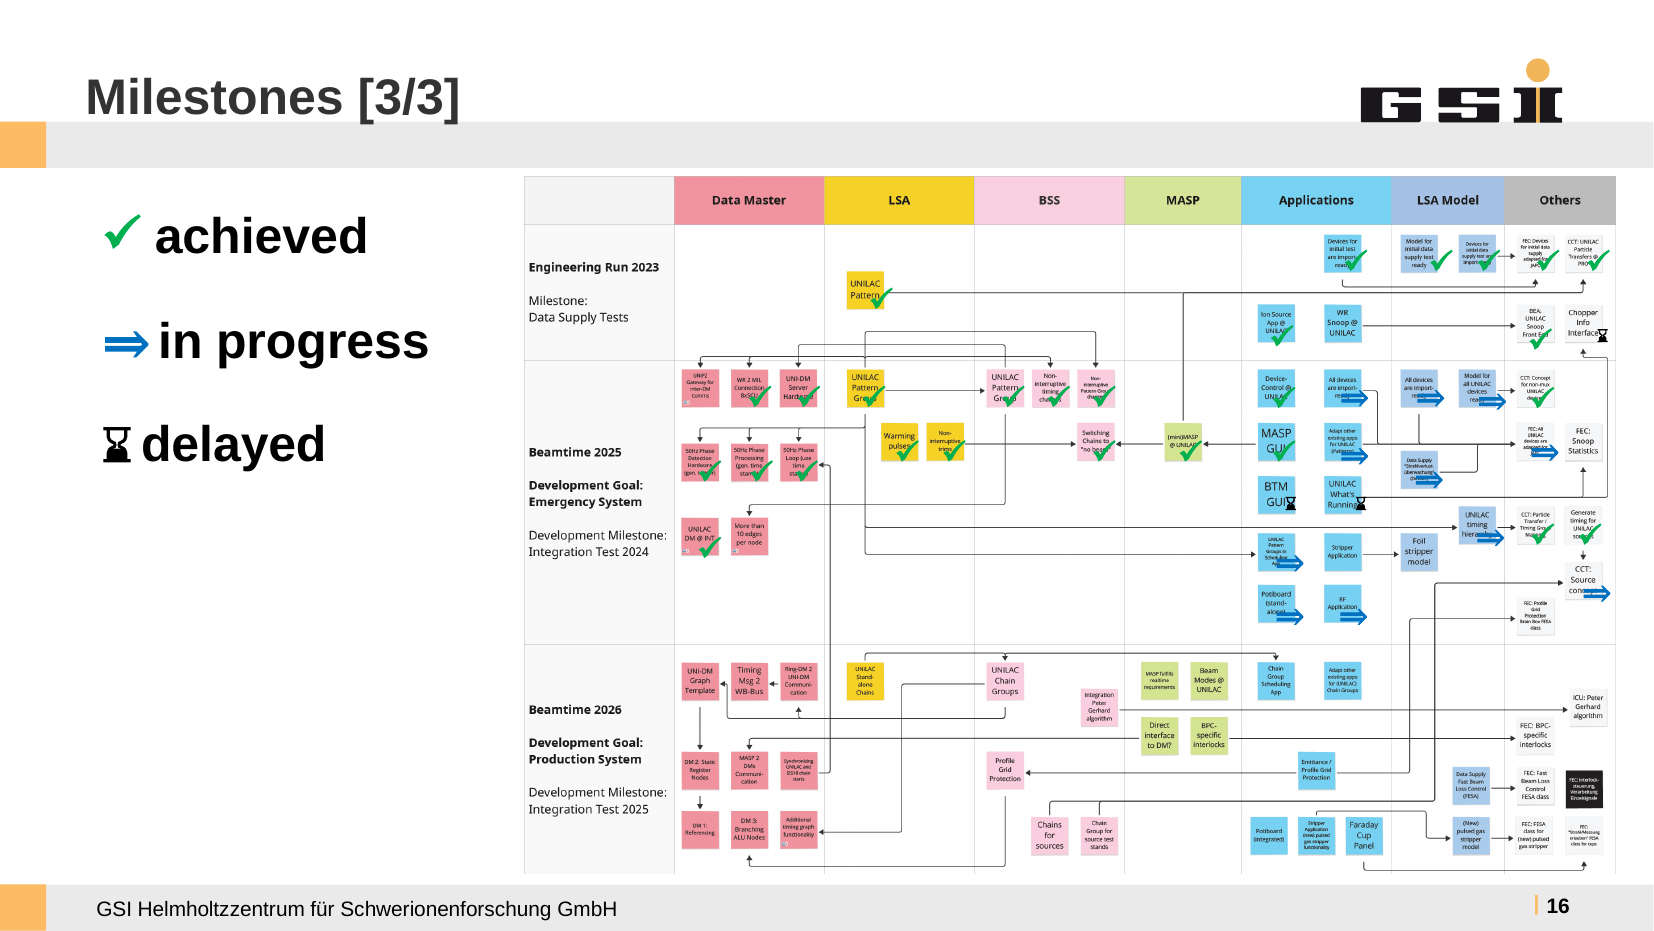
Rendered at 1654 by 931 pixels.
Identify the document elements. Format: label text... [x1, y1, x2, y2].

picture [1359, 56, 1564, 125]
picture [71, 189, 460, 503]
picture [524, 176, 1638, 874]
title Milestones [3/3] [70, 55, 1081, 132]
